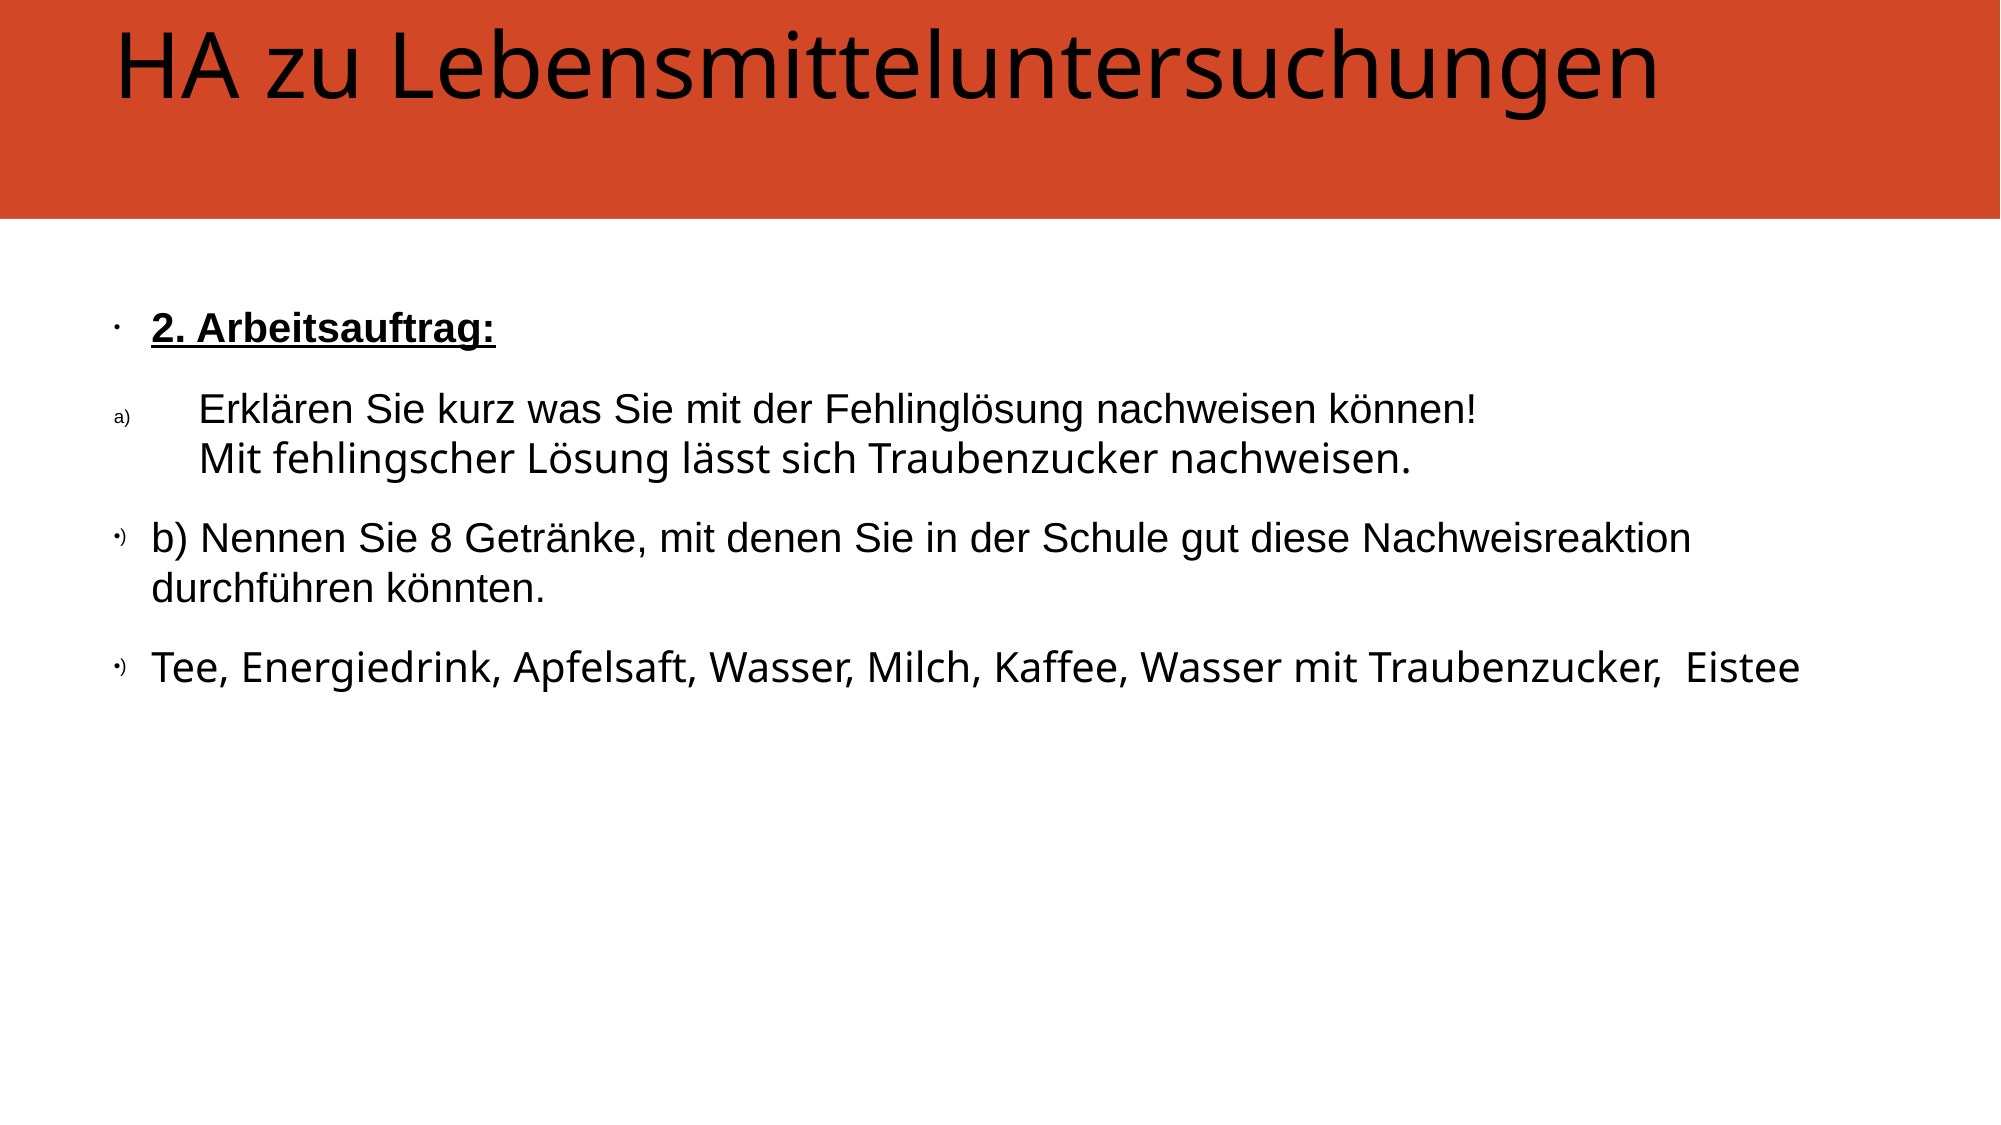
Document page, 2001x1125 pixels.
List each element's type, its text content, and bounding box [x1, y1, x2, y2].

title HA zu Lebensmitteluntersuchungen [99, 0, 1863, 199]
list 2. Arbeitsauftrag: Erklären Sie kurz was Sie mit der Fehlinglösung nachweisen können! Mit fehlingscher Lösung lässt sich Traubenzucker nachweisen. b) Nennen Sie 8 Getränke, mit denen Sie in der Schule gut diese Nachweisreaktion durchführen könnten. Tee, Energiedrink, Apfelsaft, Wasser, Milch, Kaffee, Wasser mit Traubenzucker, Eistee [99, 299, 1941, 1089]
